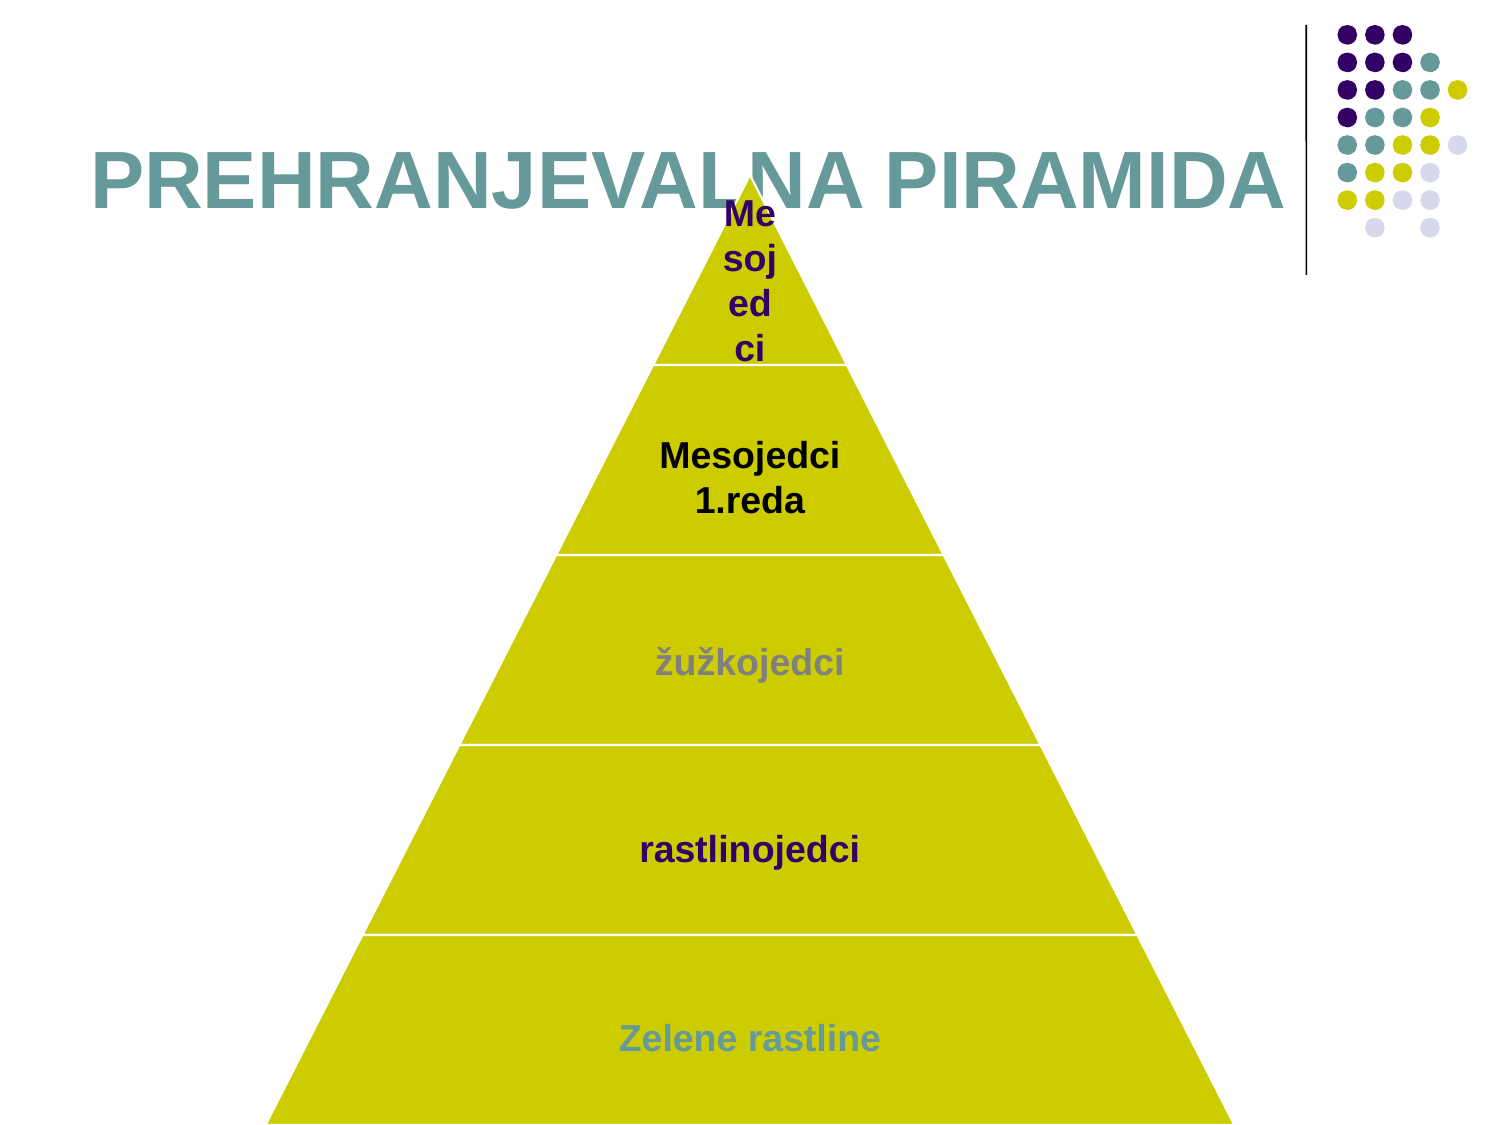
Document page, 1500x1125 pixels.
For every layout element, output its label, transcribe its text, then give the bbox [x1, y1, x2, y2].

text_box žužkojedci [459, 554, 1041, 744]
text_box Zelene rastline [265, 935, 1235, 1125]
title PREHRANJEVALNA PIRAMIDA [75, 20, 1313, 233]
text_box Mesojedci 2.reda [653, 174, 847, 365]
text_box Mesojedci 1.reda [556, 365, 944, 554]
text_box rastlinojedci [362, 744, 1138, 935]
